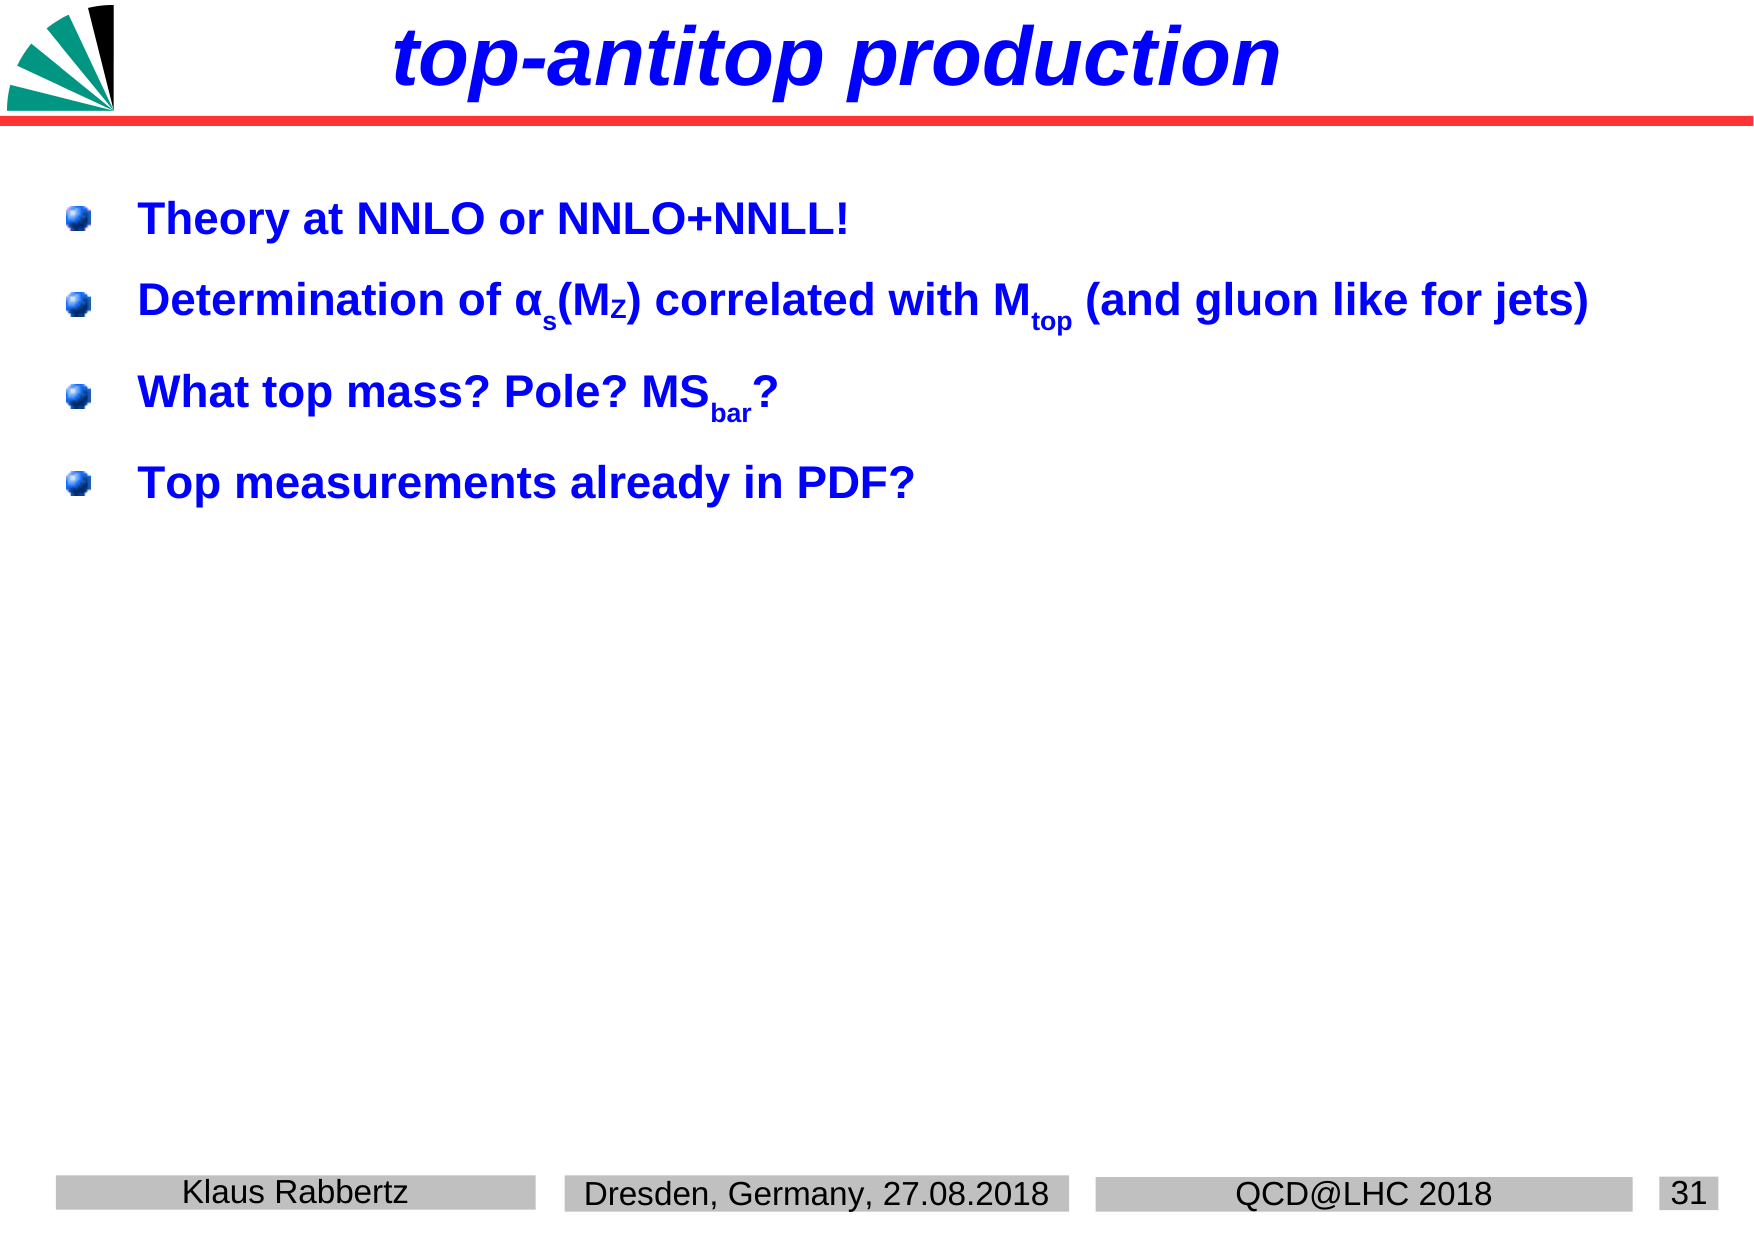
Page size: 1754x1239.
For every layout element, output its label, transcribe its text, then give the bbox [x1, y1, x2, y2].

list Theory at NNLO or NNLO+NNLL! Determination of αs(MZ) correlated with Mtop (and gluon like for jets) What top mass? Pole? MSbar? Top measurements already in PDF? [54, 193, 1697, 513]
title top-antitop production [129, 0, 1545, 114]
picture [7, 5, 114, 112]
